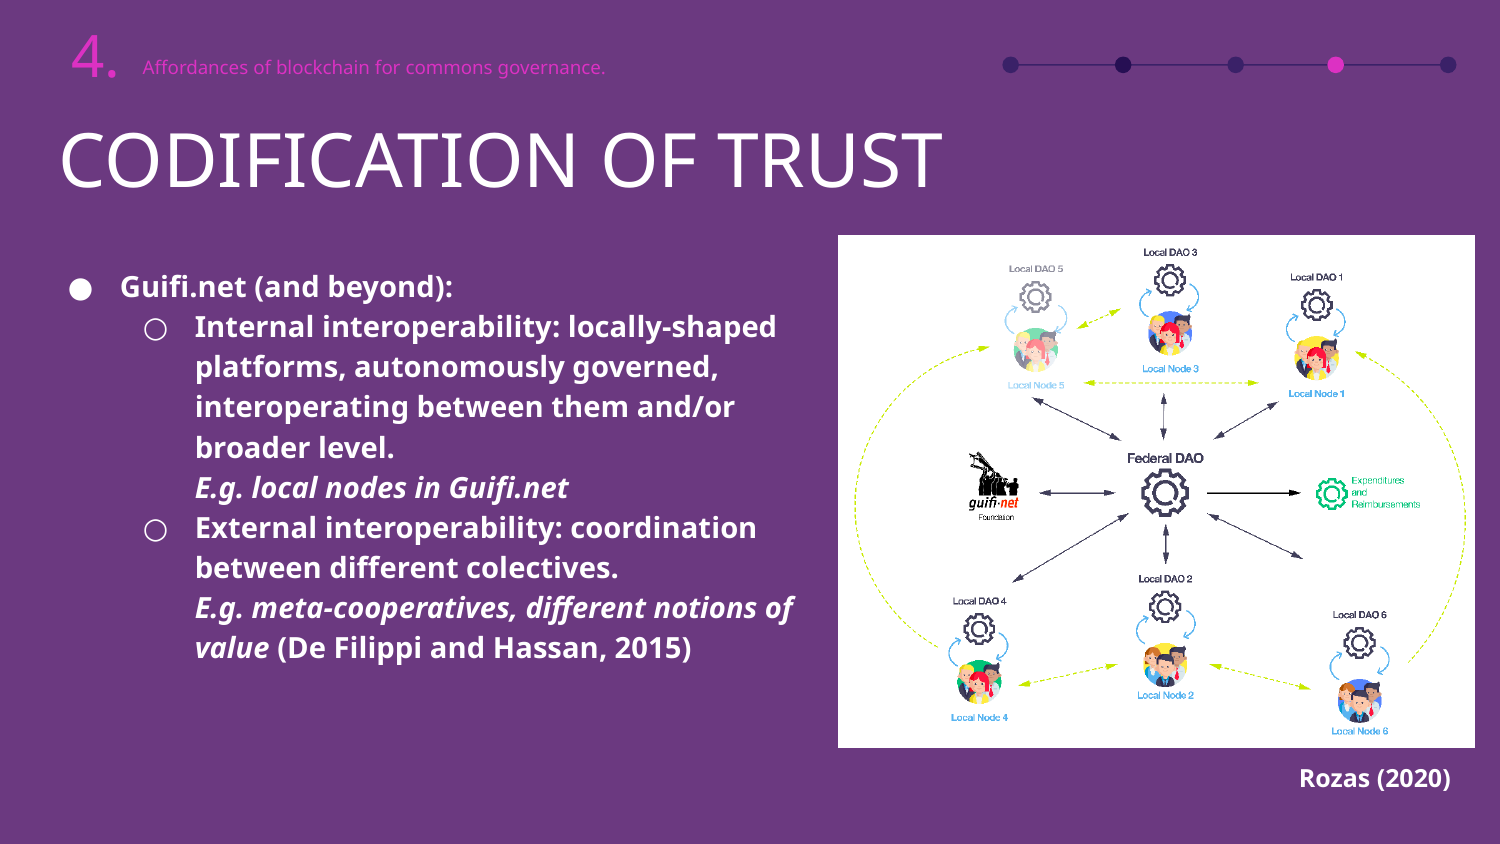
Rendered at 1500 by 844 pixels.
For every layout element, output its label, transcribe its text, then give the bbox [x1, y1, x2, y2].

text_box Affordances of blockchain for commons governance. [127, 40, 987, 89]
text_box CODIFICATION OF TRUST [43, 97, 1391, 211]
picture [838, 235, 1475, 748]
text_box [1002, 56, 1019, 74]
text_box [1114, 56, 1132, 74]
text_box [1327, 56, 1345, 74]
list Guifi.net (and beyond): Internal interoperability: locally-shaped platforms, autonomously governed, interoperating between them and/or broader level. E.g. local nodes in Guifi.net External interoperability: coordination between different colectives. E.g. meta-cooperatives, different notions of value (De Filippi and Hassan, 2015) [29, 248, 810, 706]
text_box [1439, 56, 1457, 74]
text_box [1227, 56, 1244, 74]
text_box Rozas (2020) [1283, 742, 1500, 807]
text_box 4. [56, 4, 165, 111]
